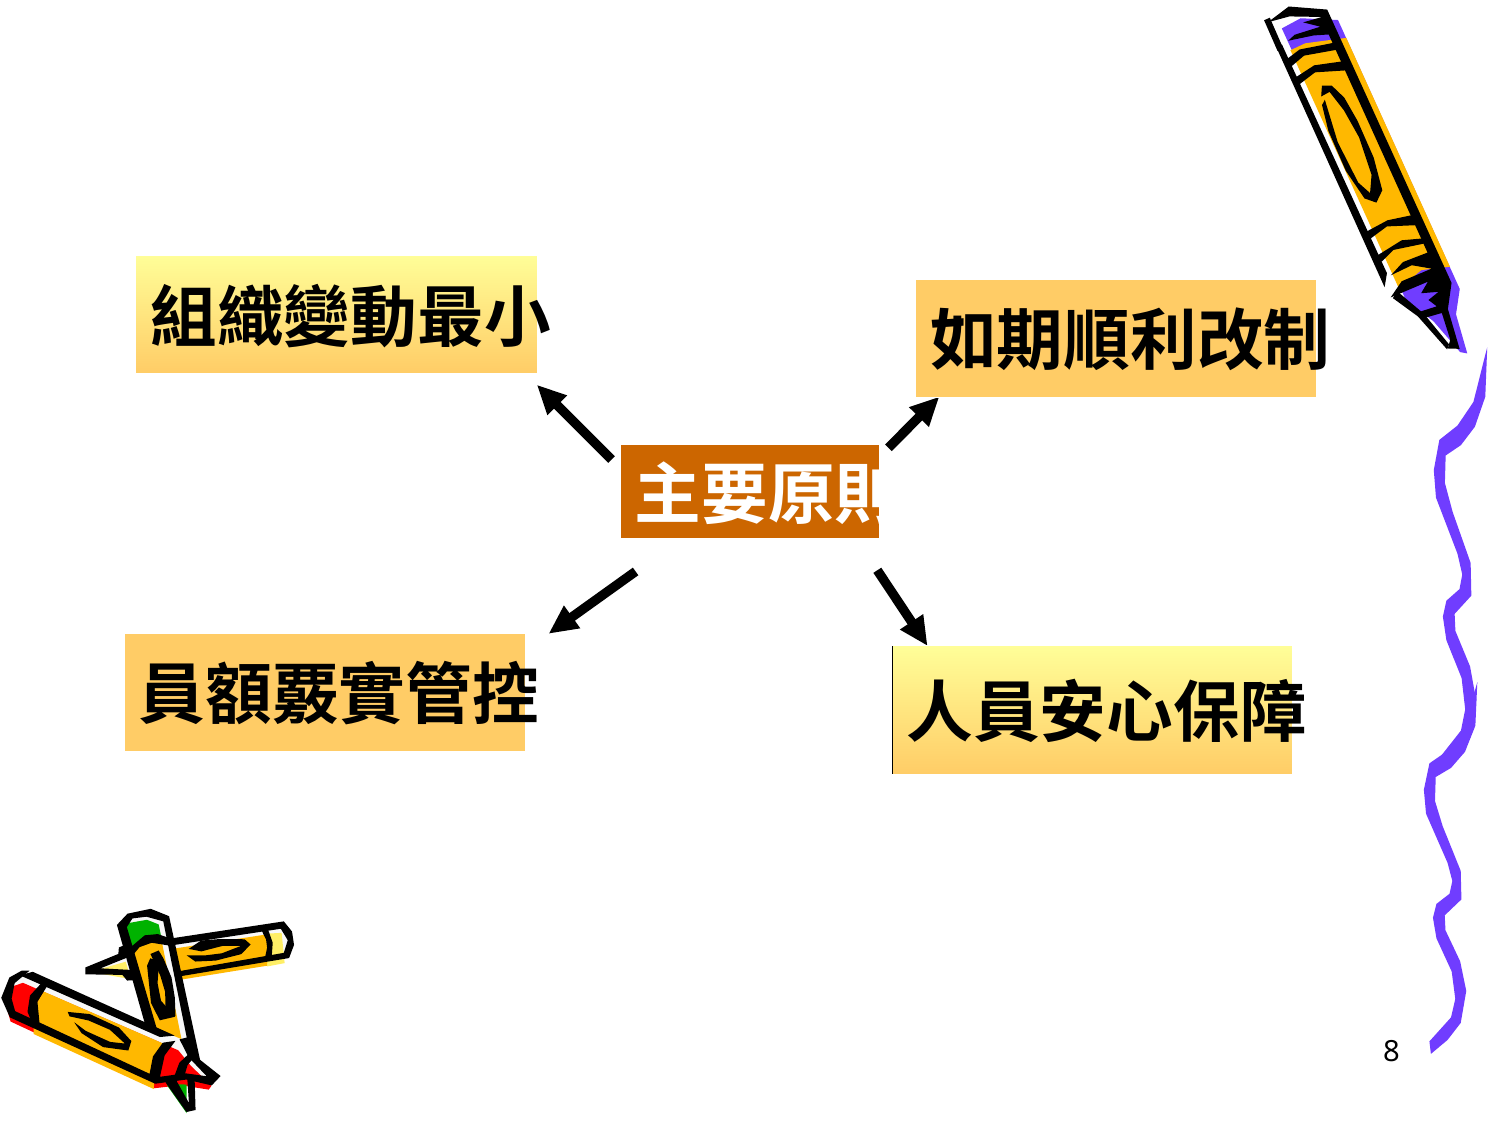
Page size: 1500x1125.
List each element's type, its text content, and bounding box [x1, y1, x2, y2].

text_box 員額覈實管控 [123, 633, 526, 752]
text_box 如期順利改制 [915, 278, 1317, 398]
text_box 人員安心保障 [891, 645, 1294, 775]
text_box 主要原則 [620, 444, 880, 539]
text_box <編號> [1102, 1025, 1415, 1101]
text_box 組織變動最小 [135, 255, 538, 374]
